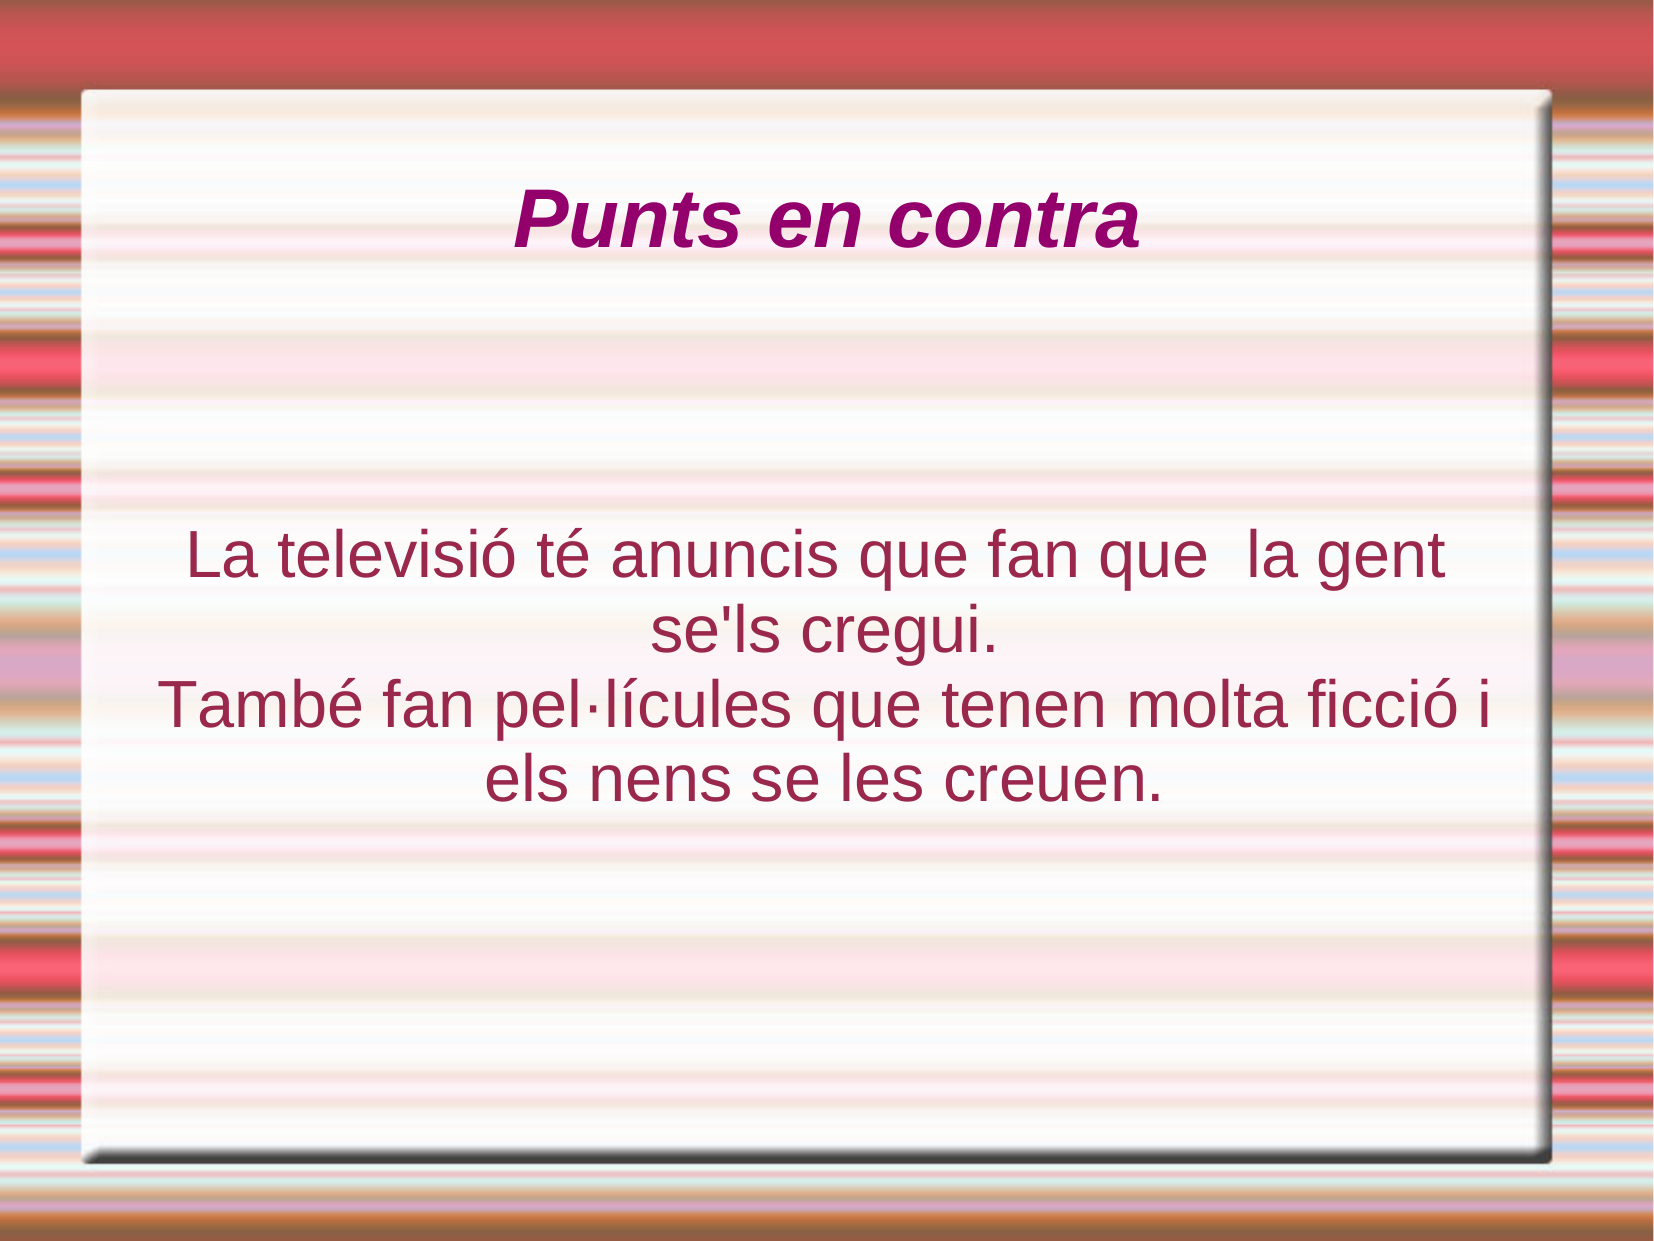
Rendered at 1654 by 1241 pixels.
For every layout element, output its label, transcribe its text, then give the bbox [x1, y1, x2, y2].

subtitle La televisió té anuncis que fan que la gent se'ls cregui. També fan pel·lícules que tenen molta ficció i els nens se les creuen. [134, 350, 1516, 1133]
picture [0, 0, 1654, 1241]
title Punts en contra [121, 114, 1534, 322]
